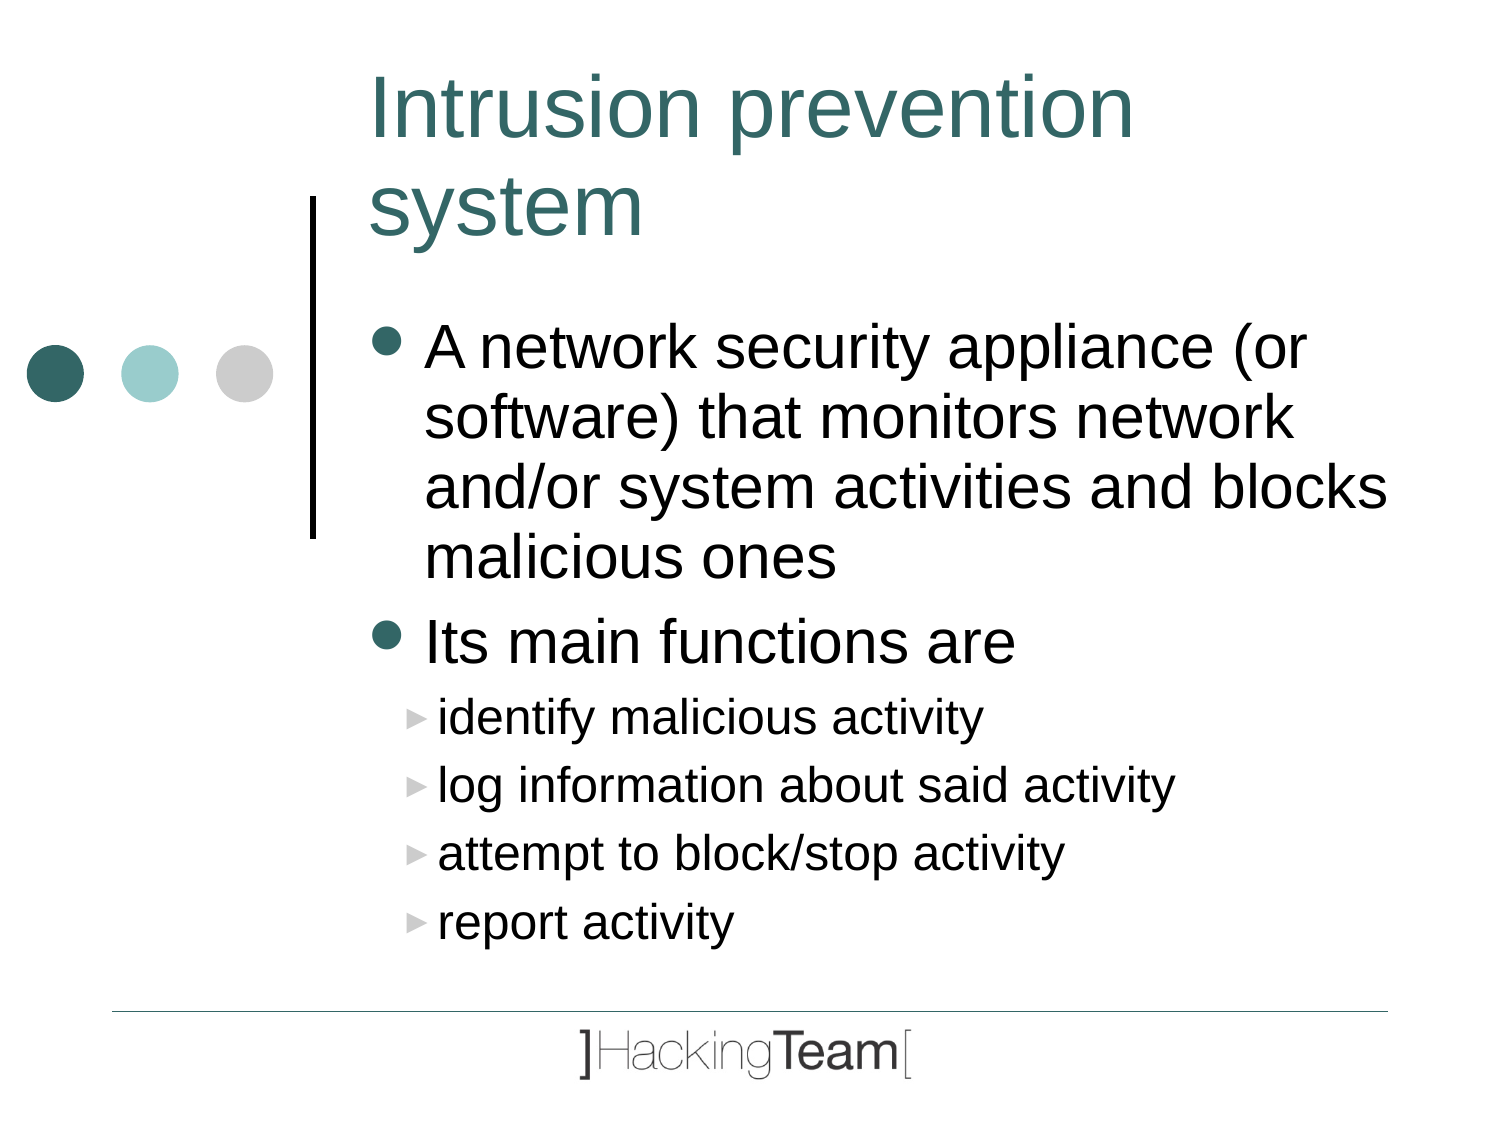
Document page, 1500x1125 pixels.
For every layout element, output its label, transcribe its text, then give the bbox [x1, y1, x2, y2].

title Intrusion prevention system [249, 38, 1401, 275]
list A network security appliance (or software) that monitors network and/or system activities and blocks malicious ones Its main functions are identify malicious activity log information about said activity attempt to block/stop activity report activity [249, 312, 1401, 1041]
picture [574, 1041, 916, 1084]
